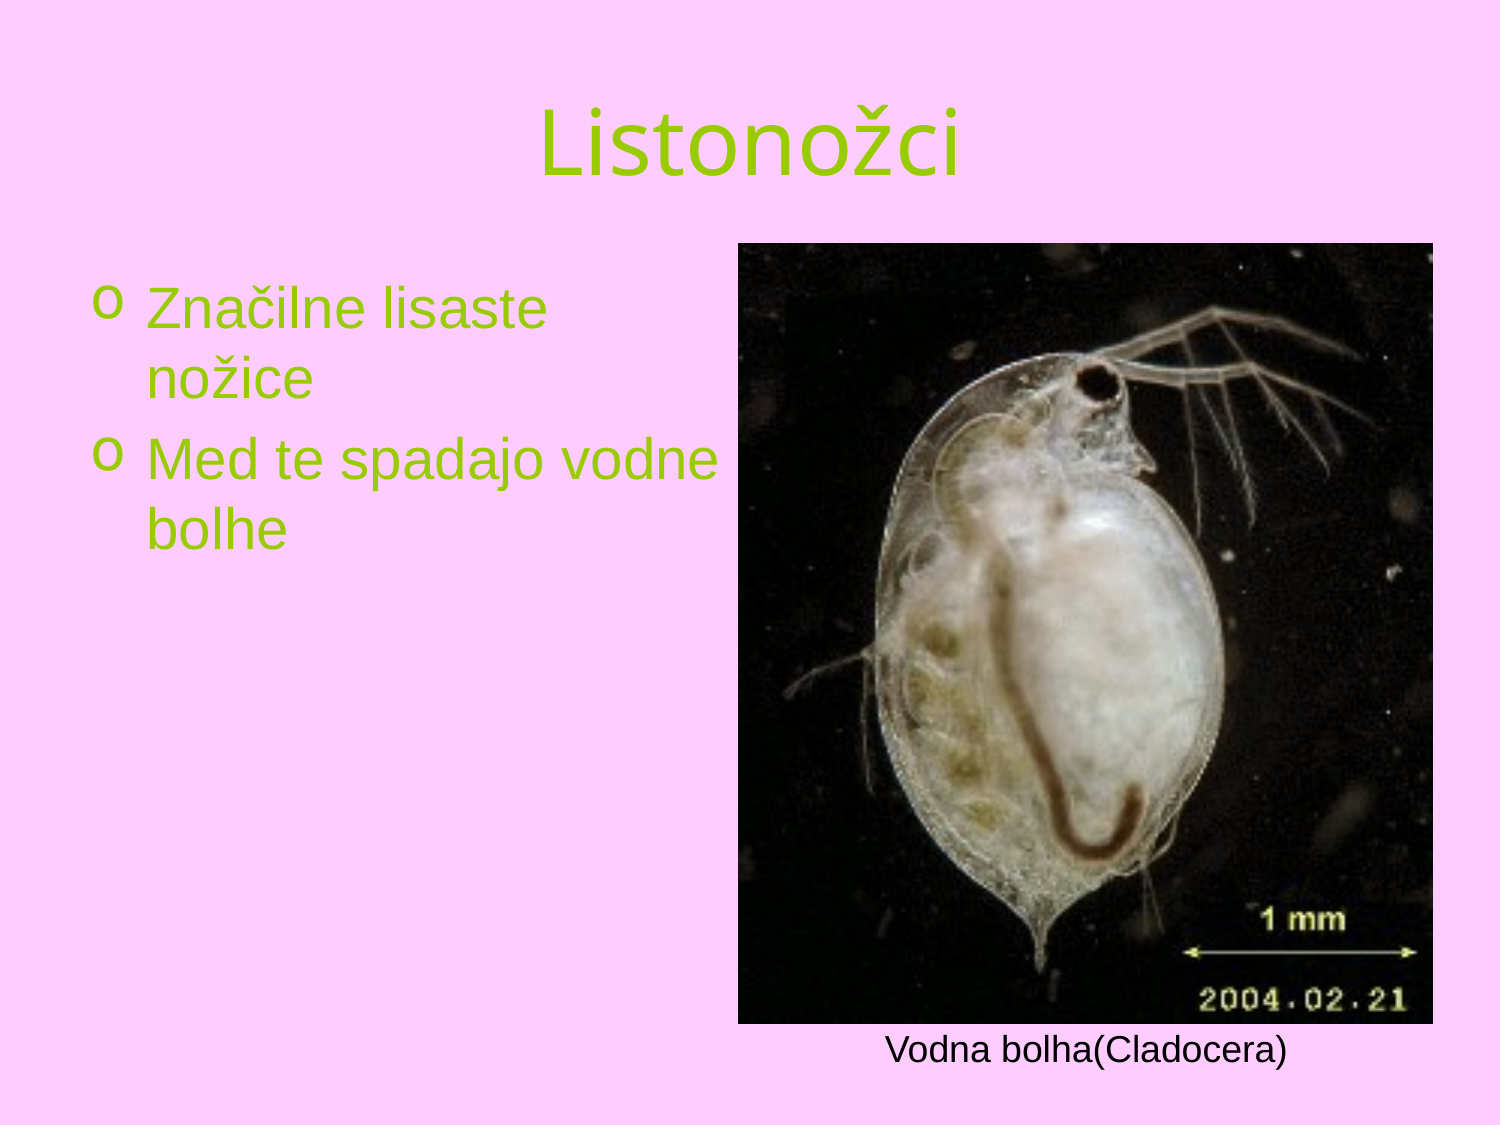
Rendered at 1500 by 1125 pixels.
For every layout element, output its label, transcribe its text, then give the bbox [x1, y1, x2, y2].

text_box Vodna bolha(Cladocera) [869, 1023, 1314, 1079]
title Listonožci [75, 45, 1425, 233]
list Značilne lisaste nožice Med te spadajo vodne bolhe [75, 262, 738, 1005]
picture [738, 243, 1433, 1024]
